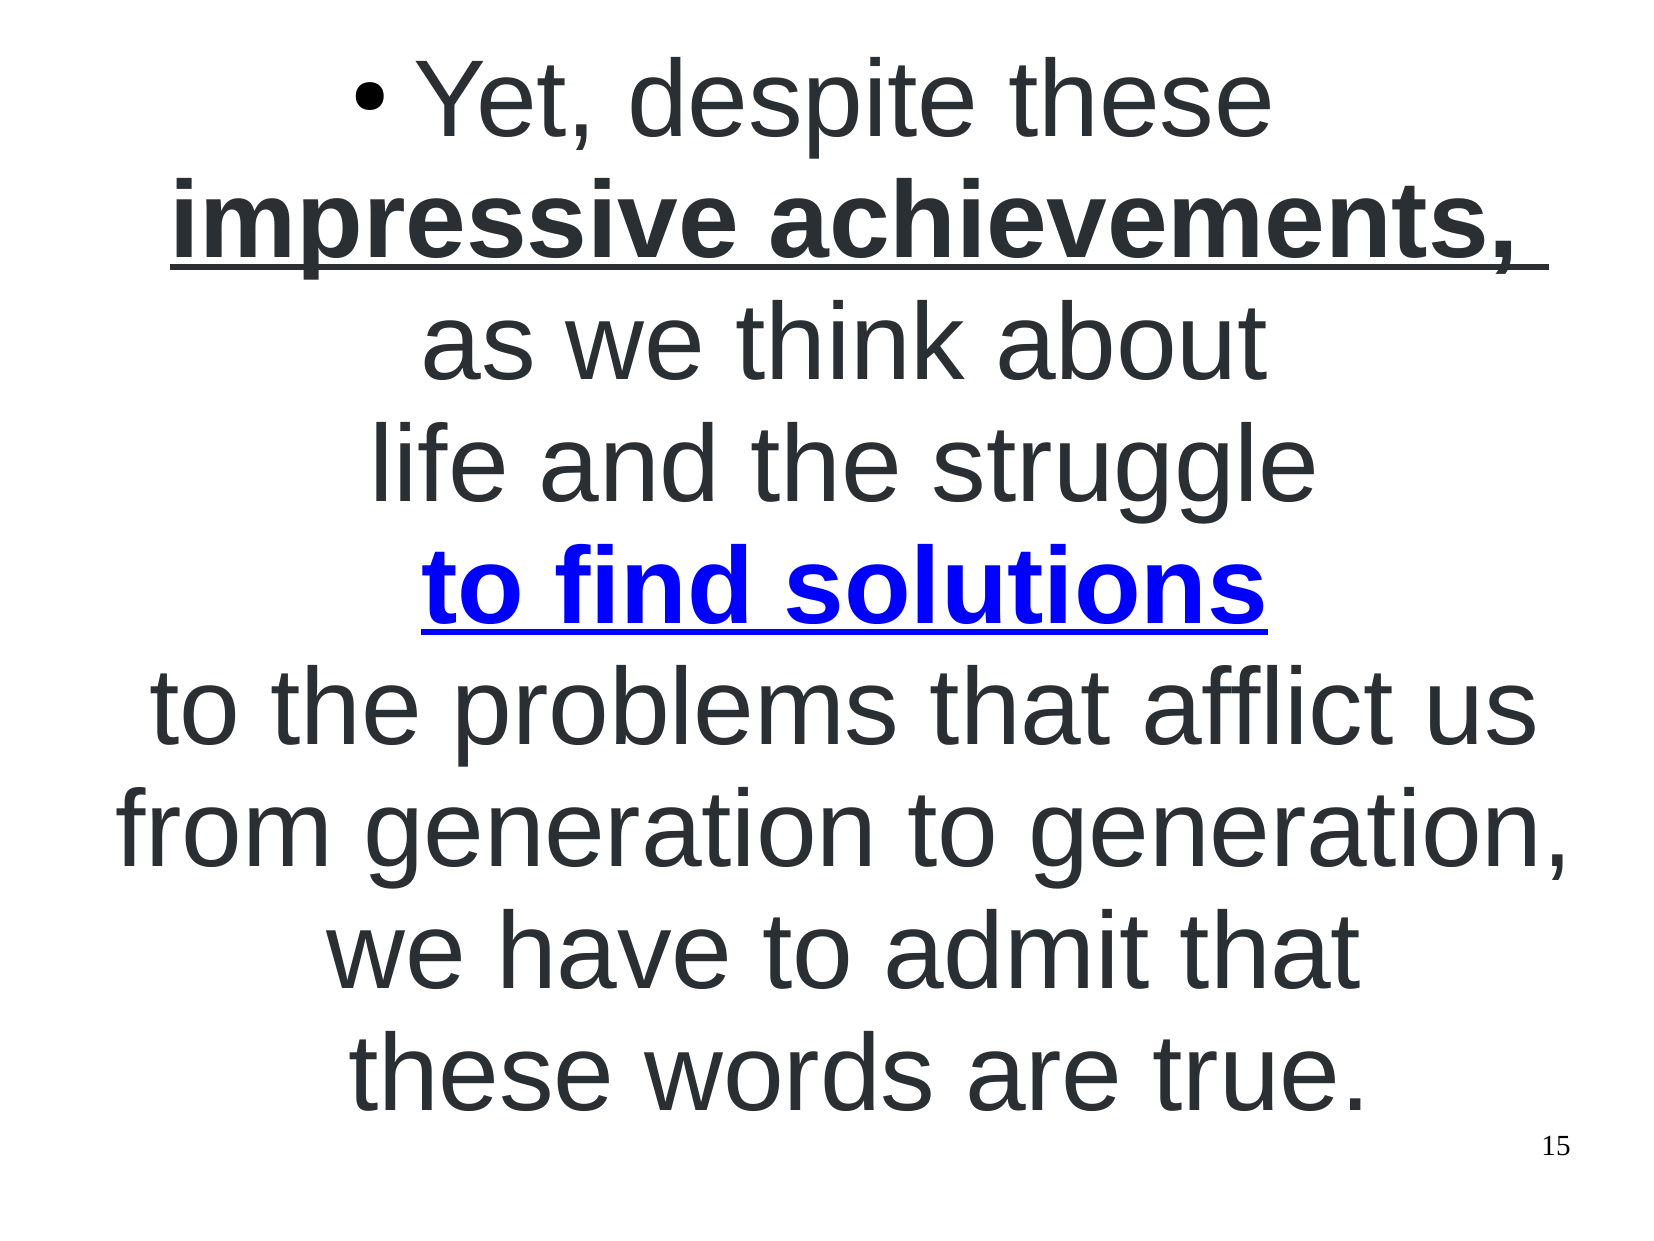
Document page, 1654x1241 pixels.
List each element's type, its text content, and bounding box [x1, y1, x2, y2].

list Yet, despite these impressive achievements, as we think about life and the struggle to find solutions to the problems that afflict us from generation to generation, we have to admit that these words are true. [37, 37, 1613, 1238]
